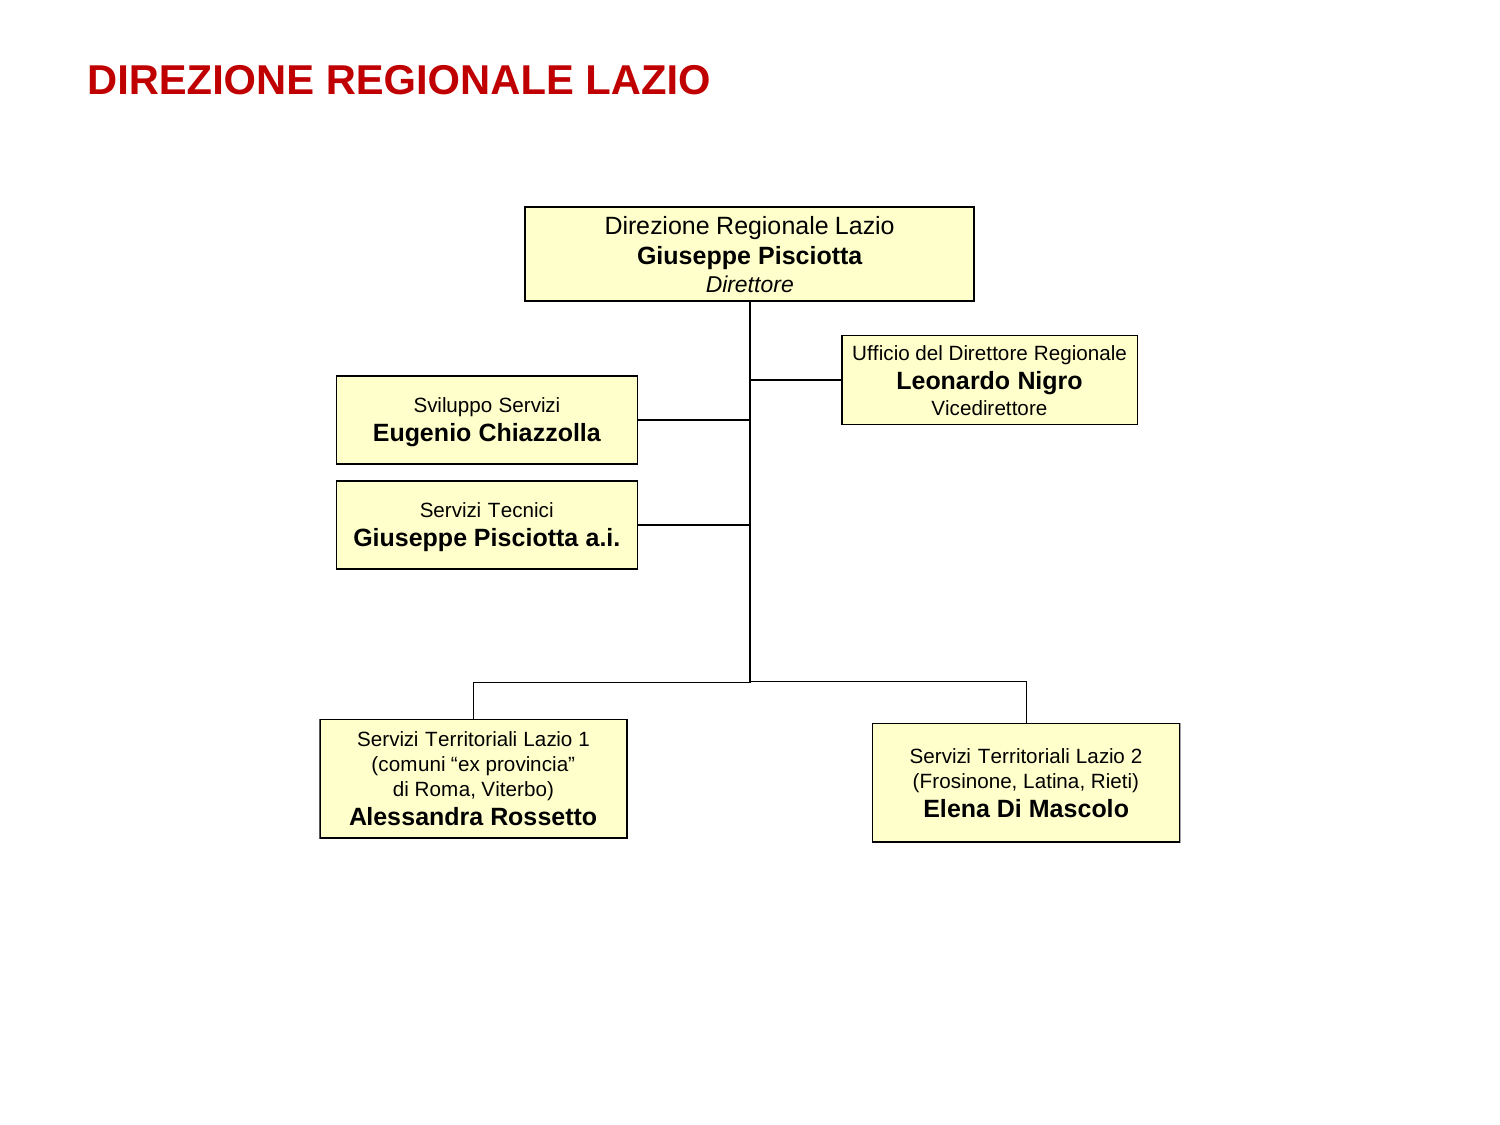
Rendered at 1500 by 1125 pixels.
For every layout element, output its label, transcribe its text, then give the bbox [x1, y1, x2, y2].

picture [319, 202, 1181, 846]
text_box DIREZIONE REGIONALE LAZIO [72, 45, 1424, 128]
